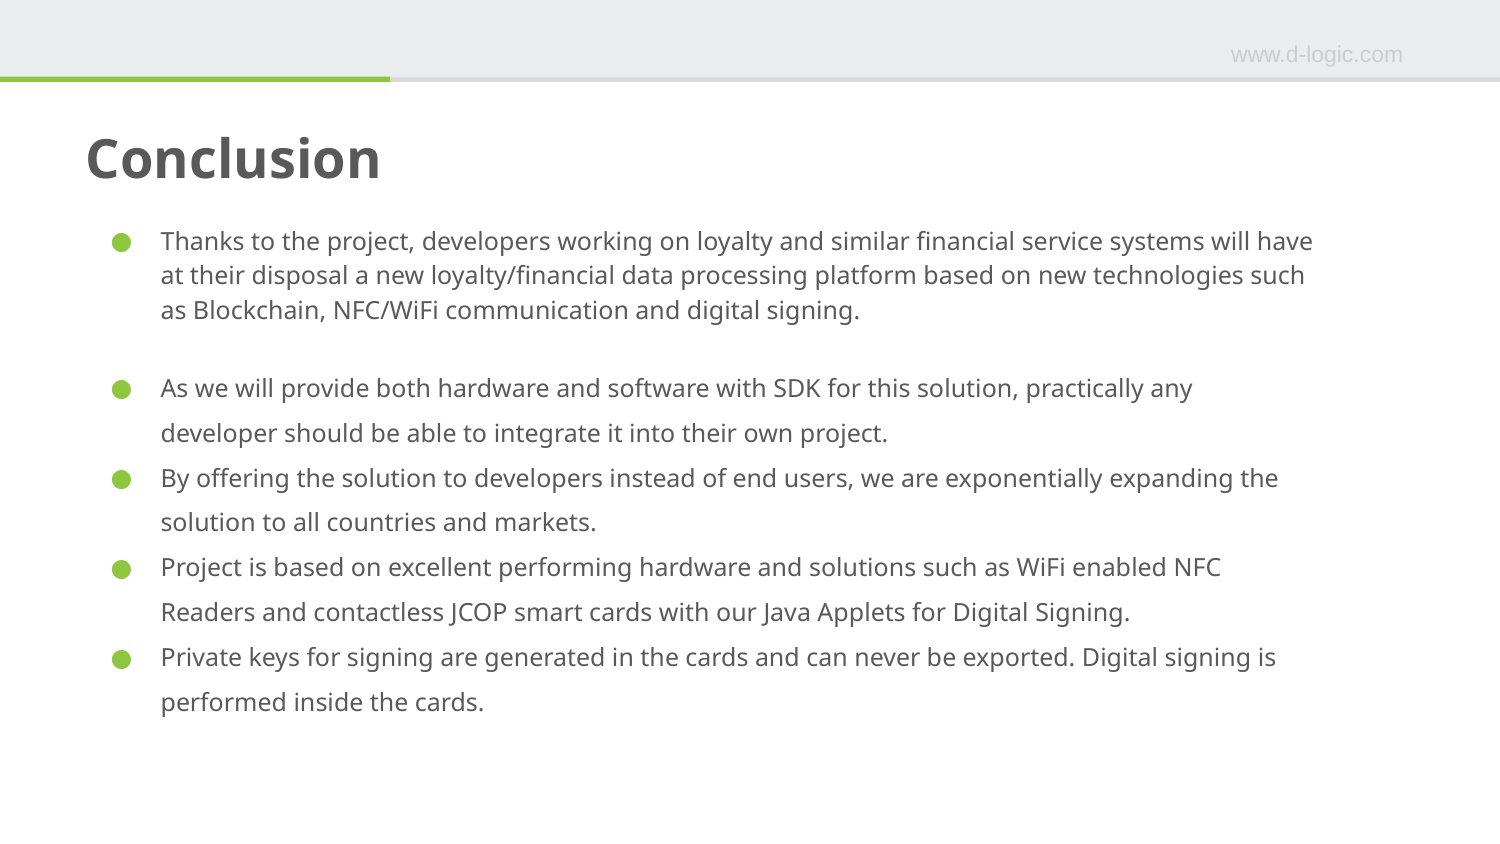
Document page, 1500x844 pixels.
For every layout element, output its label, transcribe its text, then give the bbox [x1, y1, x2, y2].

title Conclusion [70, 109, 1324, 198]
text_box [0, 76, 1500, 82]
list Thanks to the project, developers working on loyalty and similar financial service systems will have at their disposal a new loyalty/financial data processing platform based on new technologies such as Blockchain, NFC/WiFi communication and digital signing. As we will provide both hardware and software with SDK for this solution, practically any developer should be able to integrate it into their own project. By offering the solution to developers instead of end users, we are exponentially expanding the solution to all countries and markets. Project is based on excellent performing hardware and solutions such as WiFi enabled NFC Readers and contactless JCOP smart cards with our Java Applets for Digital Signing. Private keys for signing are generated in the cards and can never be exported. Digital signing is performed inside the cards. [70, 205, 1332, 806]
